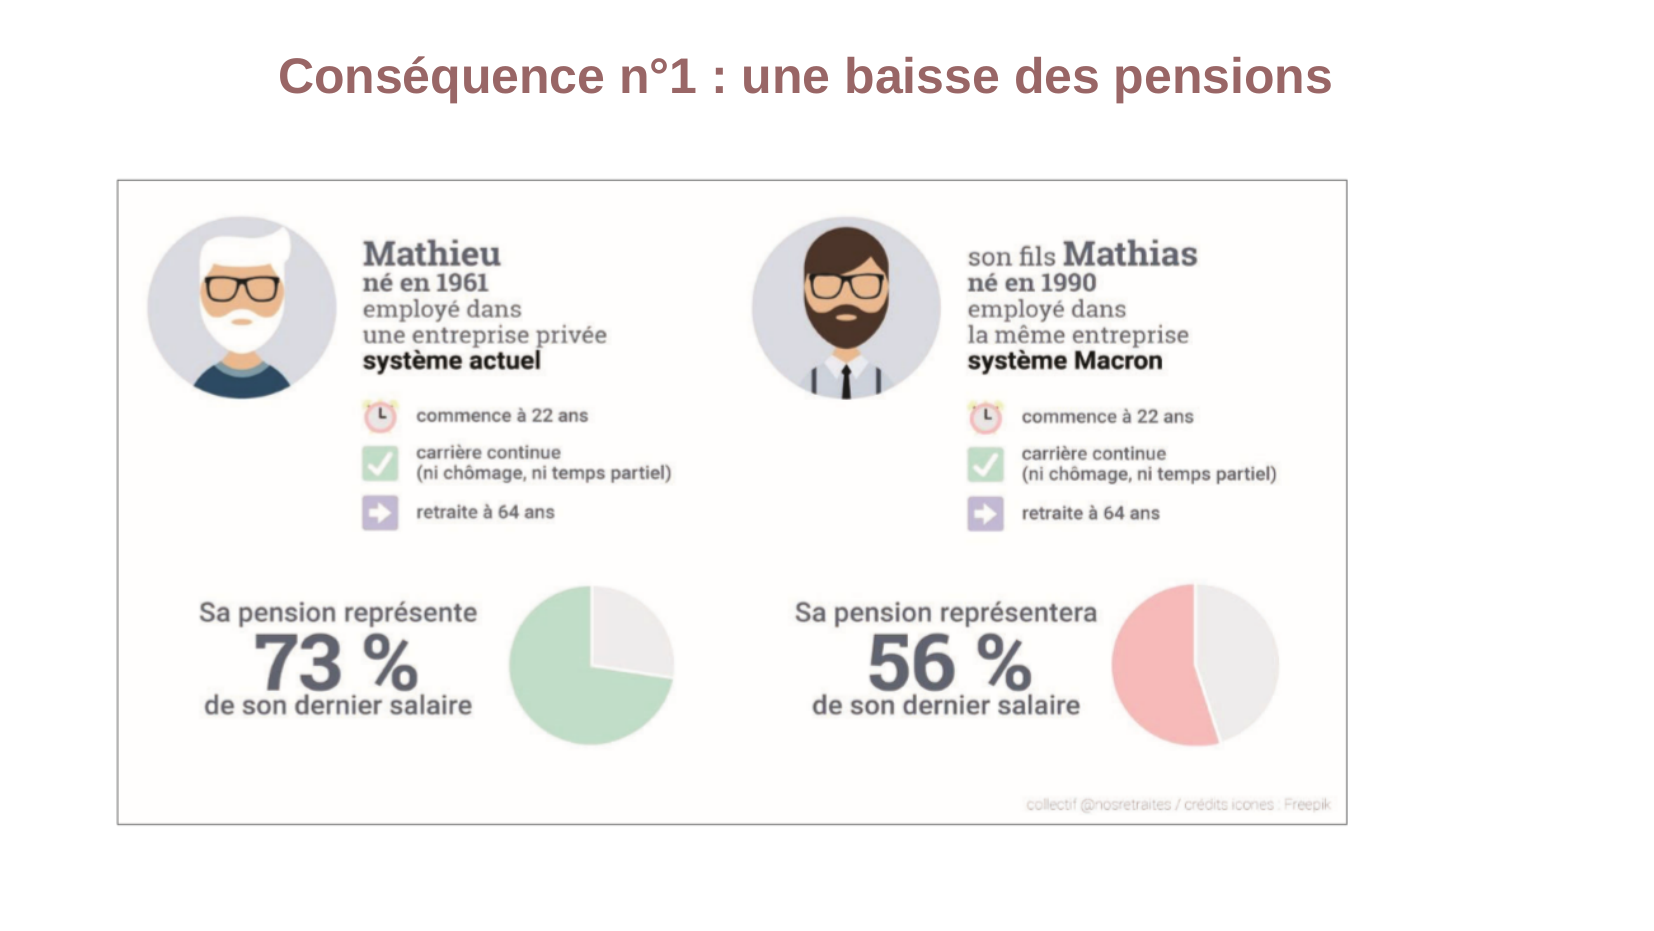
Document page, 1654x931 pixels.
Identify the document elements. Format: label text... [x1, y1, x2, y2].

picture [104, 165, 1381, 827]
title Conséquence n°1 : une baisse des pensions [0, 30, 1636, 124]
